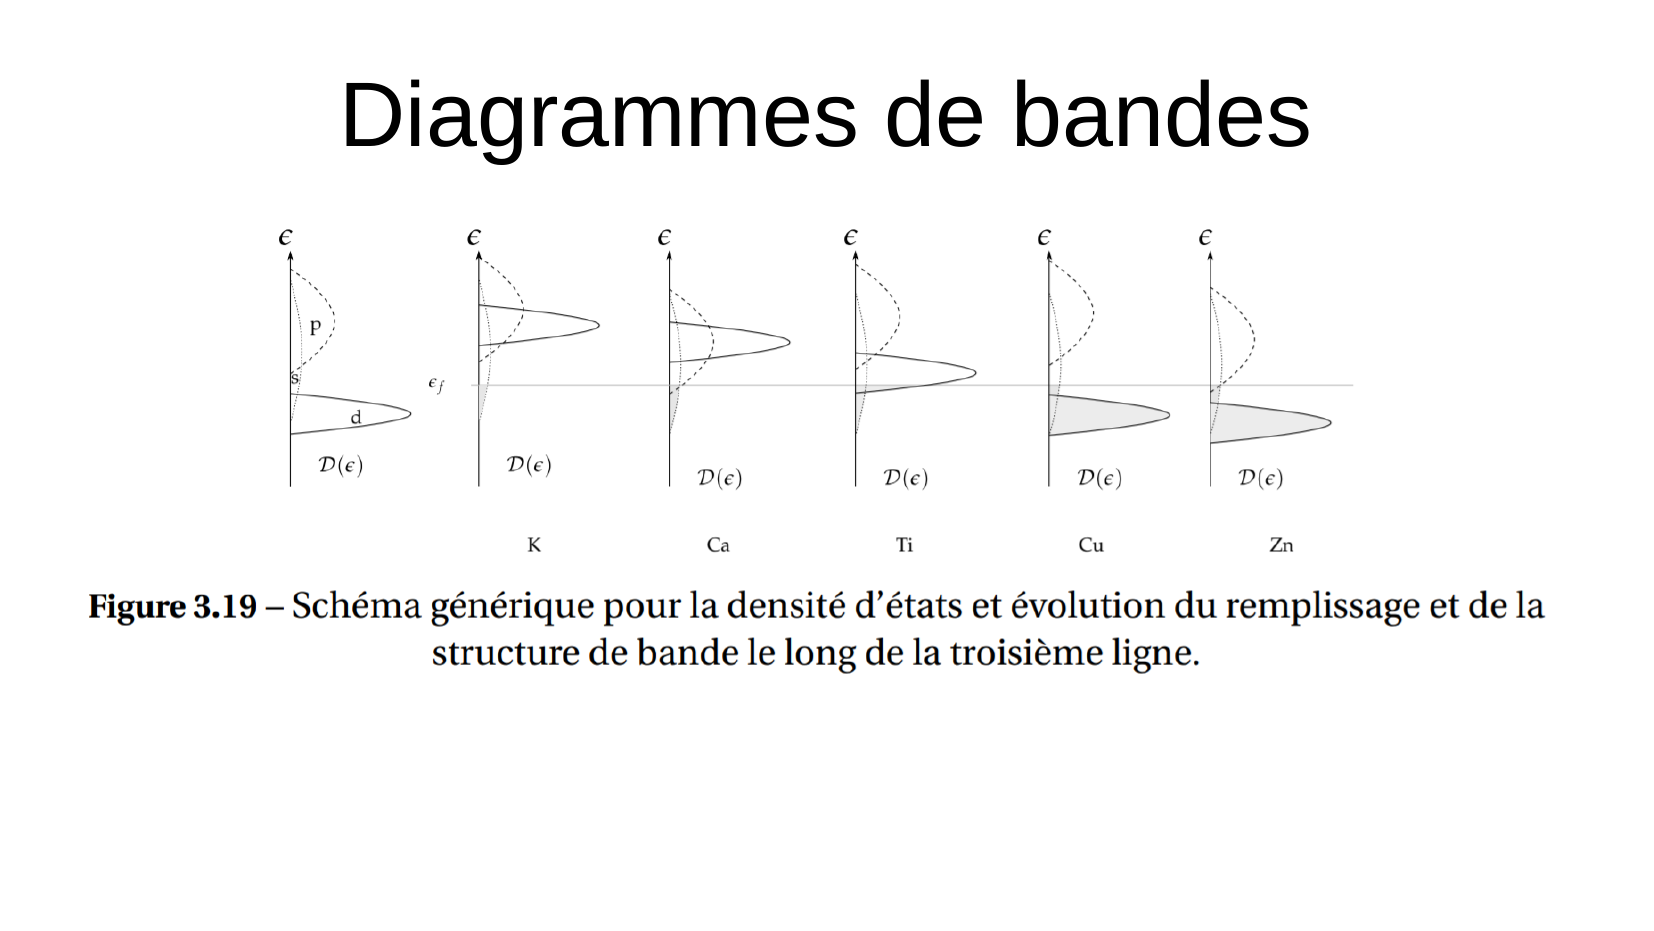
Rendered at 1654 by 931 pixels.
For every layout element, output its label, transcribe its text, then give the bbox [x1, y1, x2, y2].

title Diagrammes de bandes [82, 37, 1571, 193]
picture [40, 212, 1571, 686]
